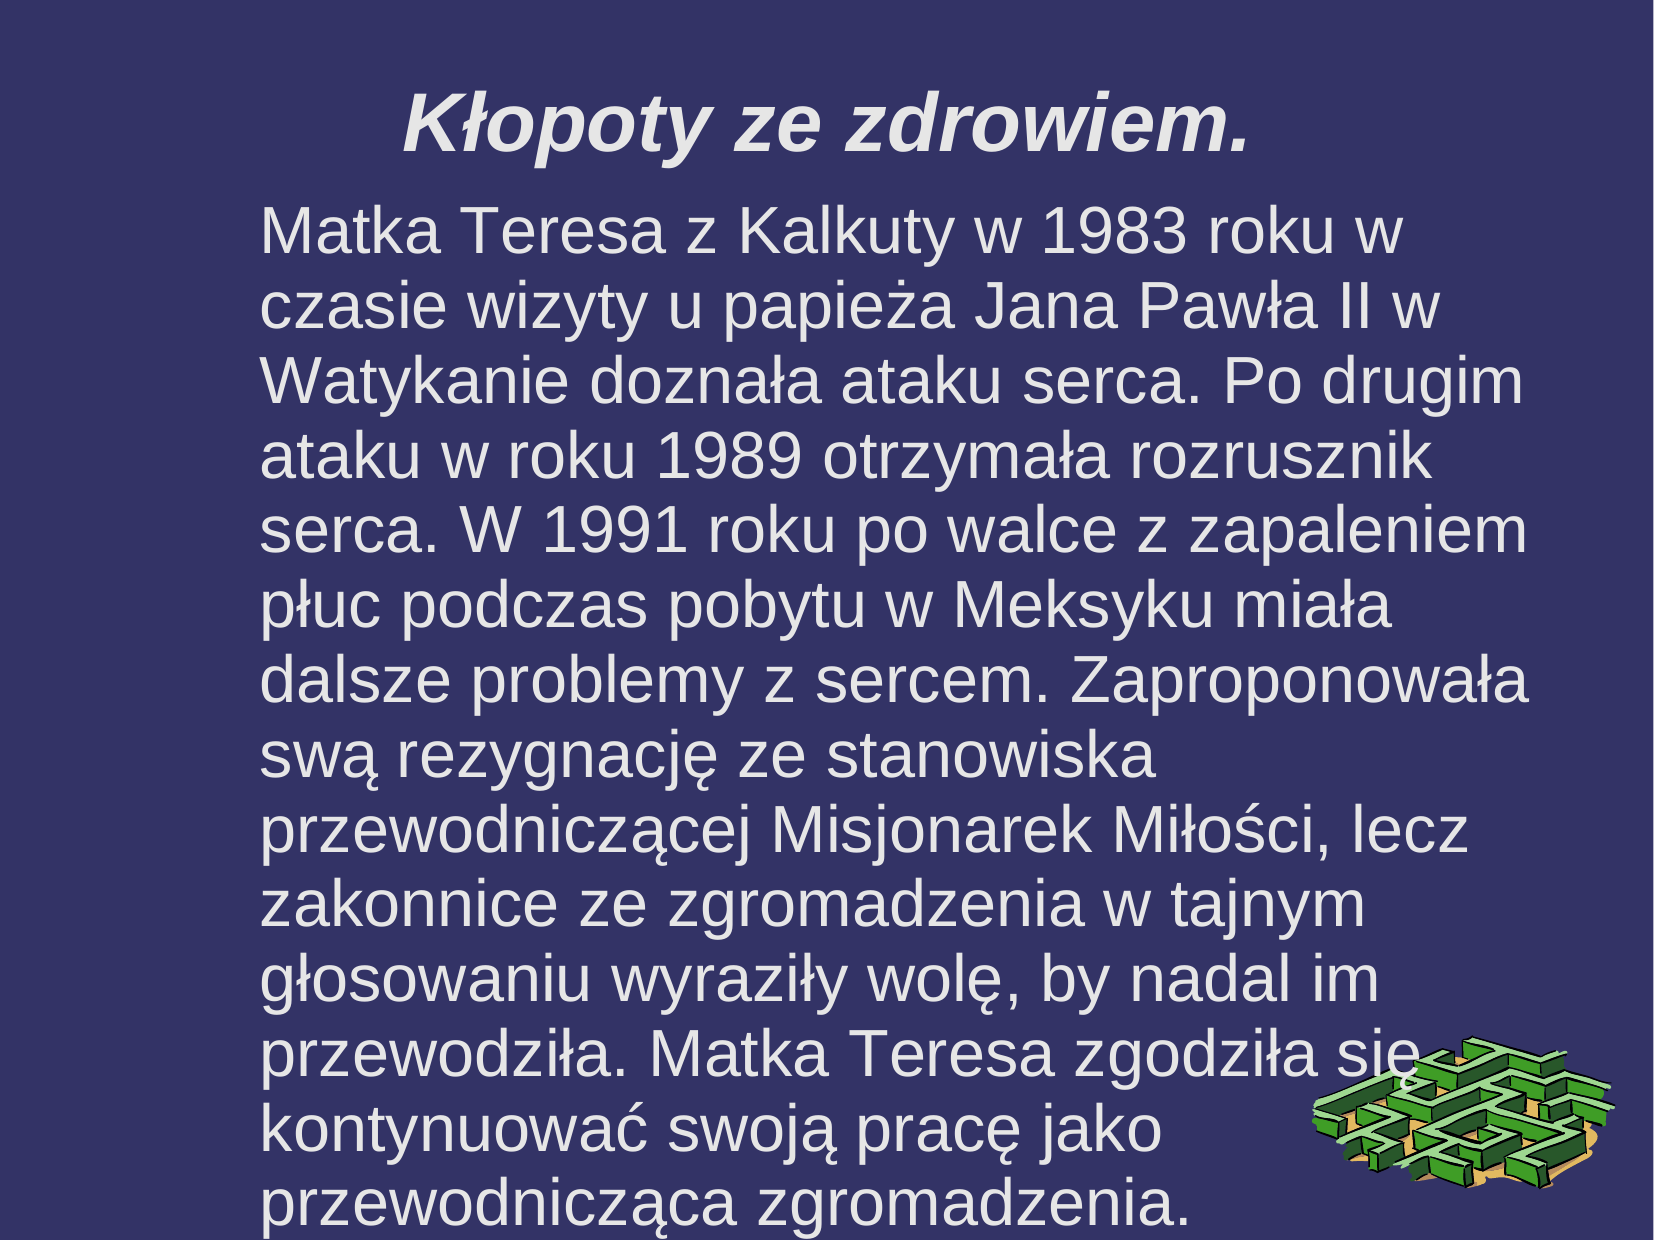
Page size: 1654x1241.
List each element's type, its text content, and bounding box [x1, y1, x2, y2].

list Matka Teresa z Kalkuty w 1983 roku w czasie wizyty u papieża Jana Pawła II w Watykanie doznała ataku serca. Po drugim ataku w roku 1989 otrzymała rozrusznik serca. W 1991 roku po walce z zapaleniem płuc podczas pobytu w Meksyku miała dalsze problemy z sercem. Zaproponowała swą rezygnację ze stanowiska przewodniczącej Misjonarek Miłości, lecz zakonnice ze zgromadzenia w tajnym głosowaniu wyraziły wolę, by nadal im przewodziła. Matka Teresa zgodziła się kontynuować swoją pracę jako przewodnicząca zgromadzenia. [177, 193, 1568, 1241]
title Kłopoty ze zdrowiem. [121, 19, 1534, 227]
